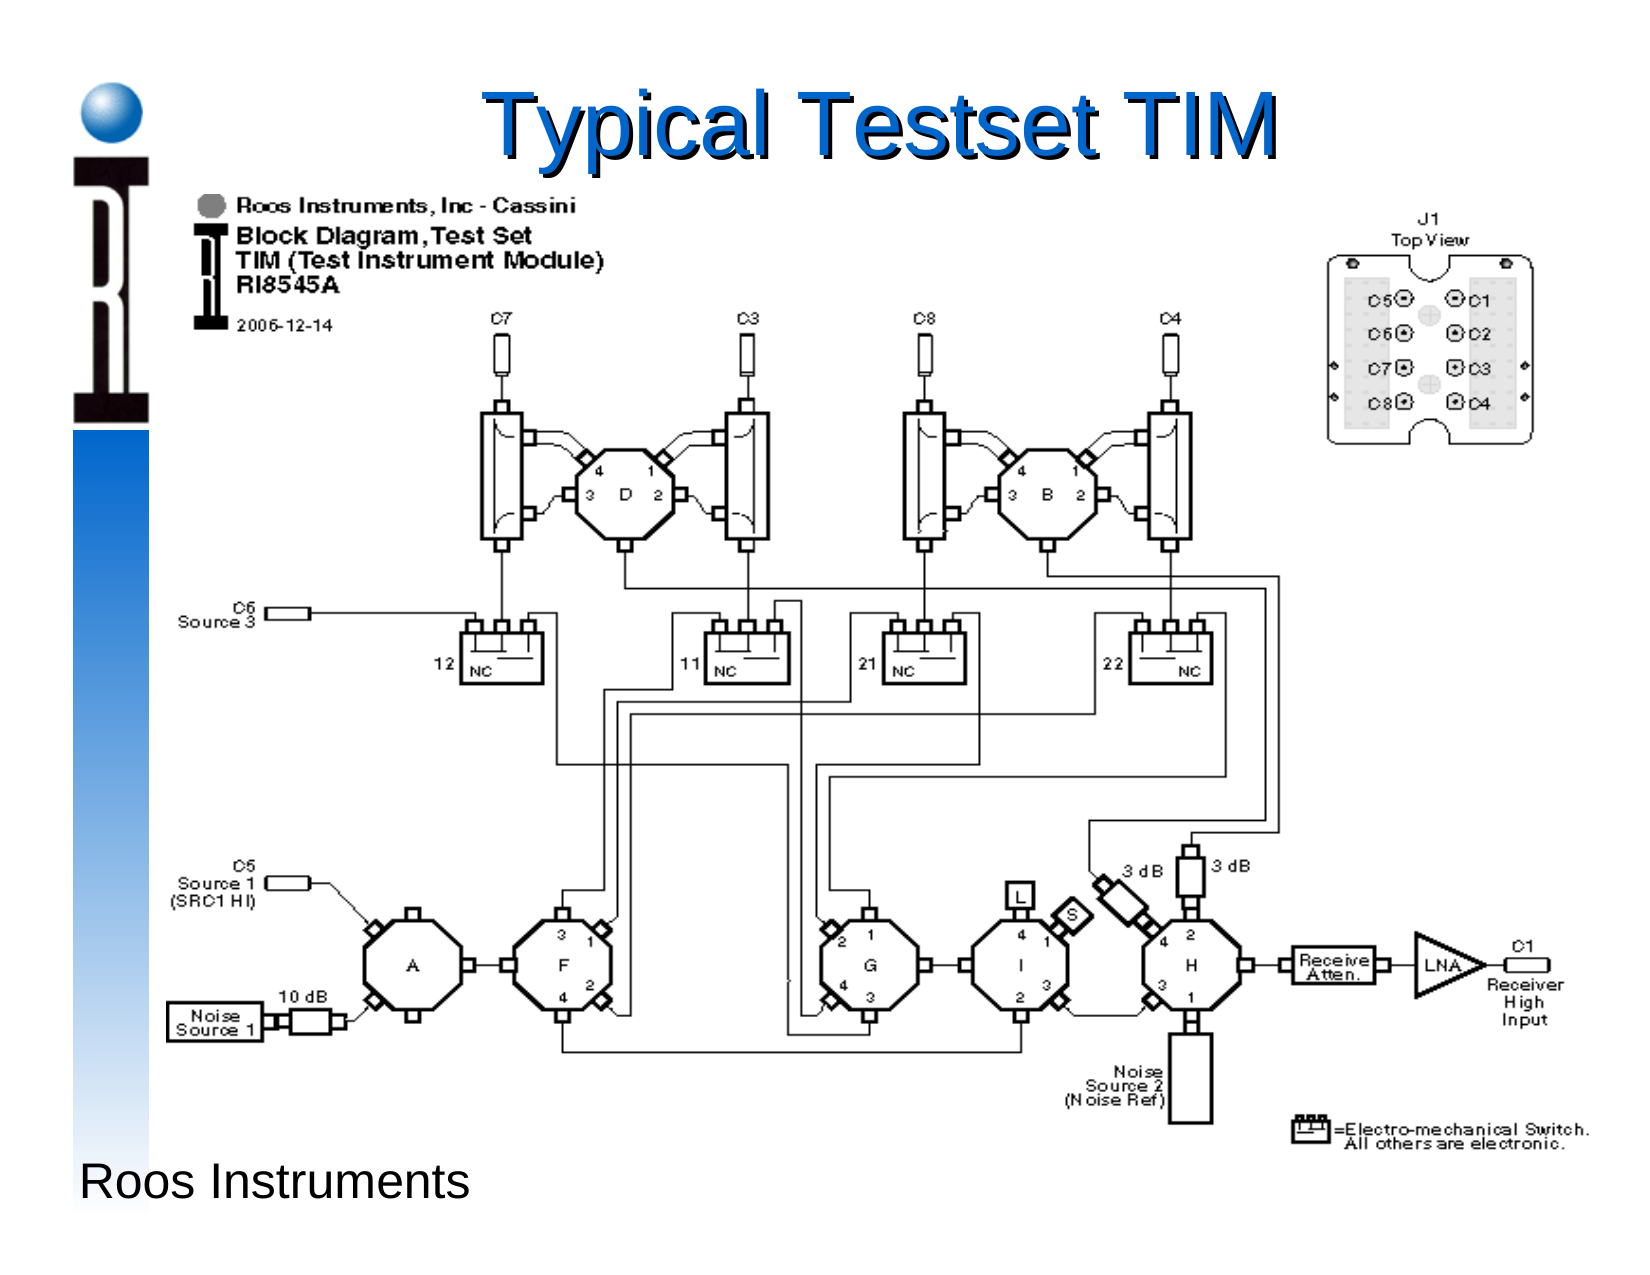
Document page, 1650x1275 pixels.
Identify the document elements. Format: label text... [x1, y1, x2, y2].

title Typical Testset TIM [171, 59, 1591, 188]
picture [69, 78, 154, 430]
picture [166, 194, 1591, 1153]
